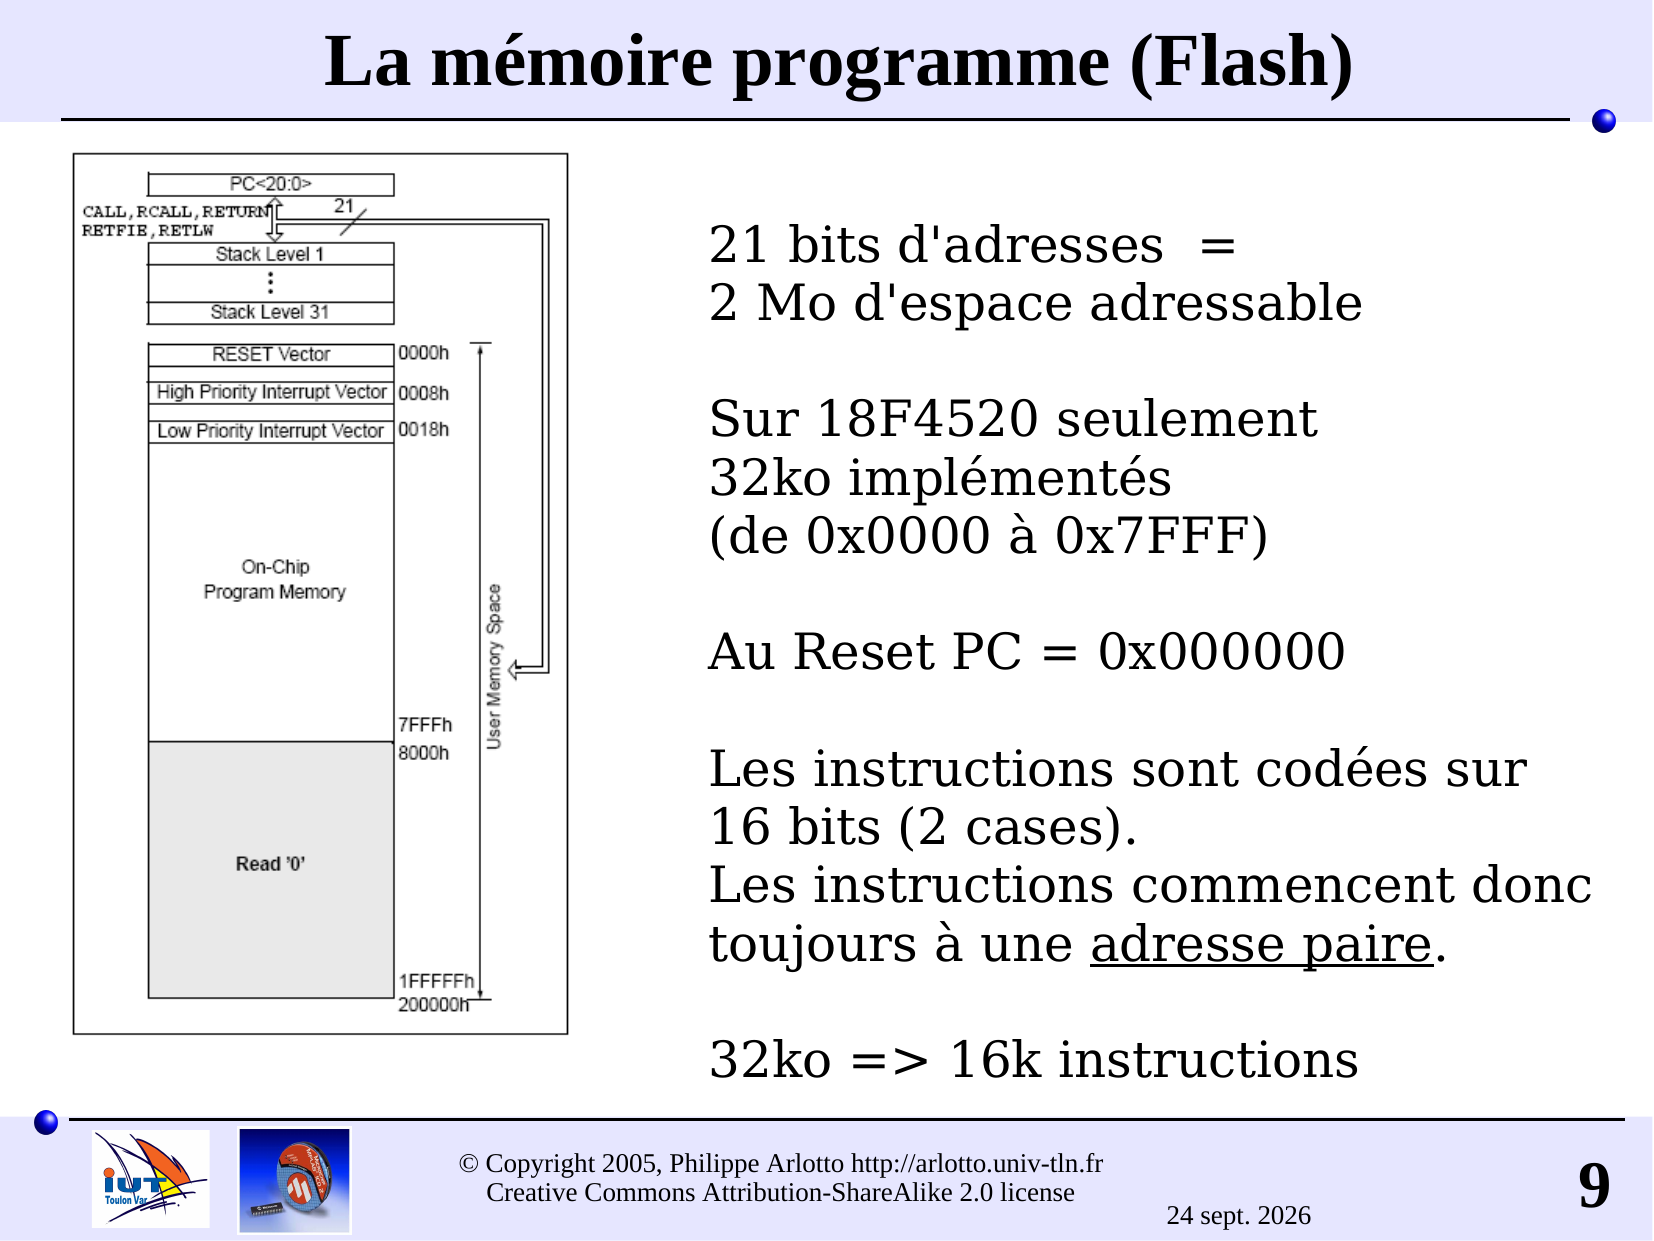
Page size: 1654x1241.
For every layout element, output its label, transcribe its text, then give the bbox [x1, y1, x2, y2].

picture [59, 147, 617, 1057]
picture [237, 1126, 352, 1235]
title La mémoire programme (Flash) [95, 14, 1585, 107]
text_box 21 bits d'adresses = 2 Mo d'espace adressable Sur 18F4520 seulement 32ko implémentés (de 0x0000 à 0x7FFF) Au Reset PC = 0x000000 Les instructions sont codées sur 16 bits (2 cases). Les instructions commencent donc toujours à une adresse paire. 32ko => 16k instructions [708, 215, 1611, 1090]
